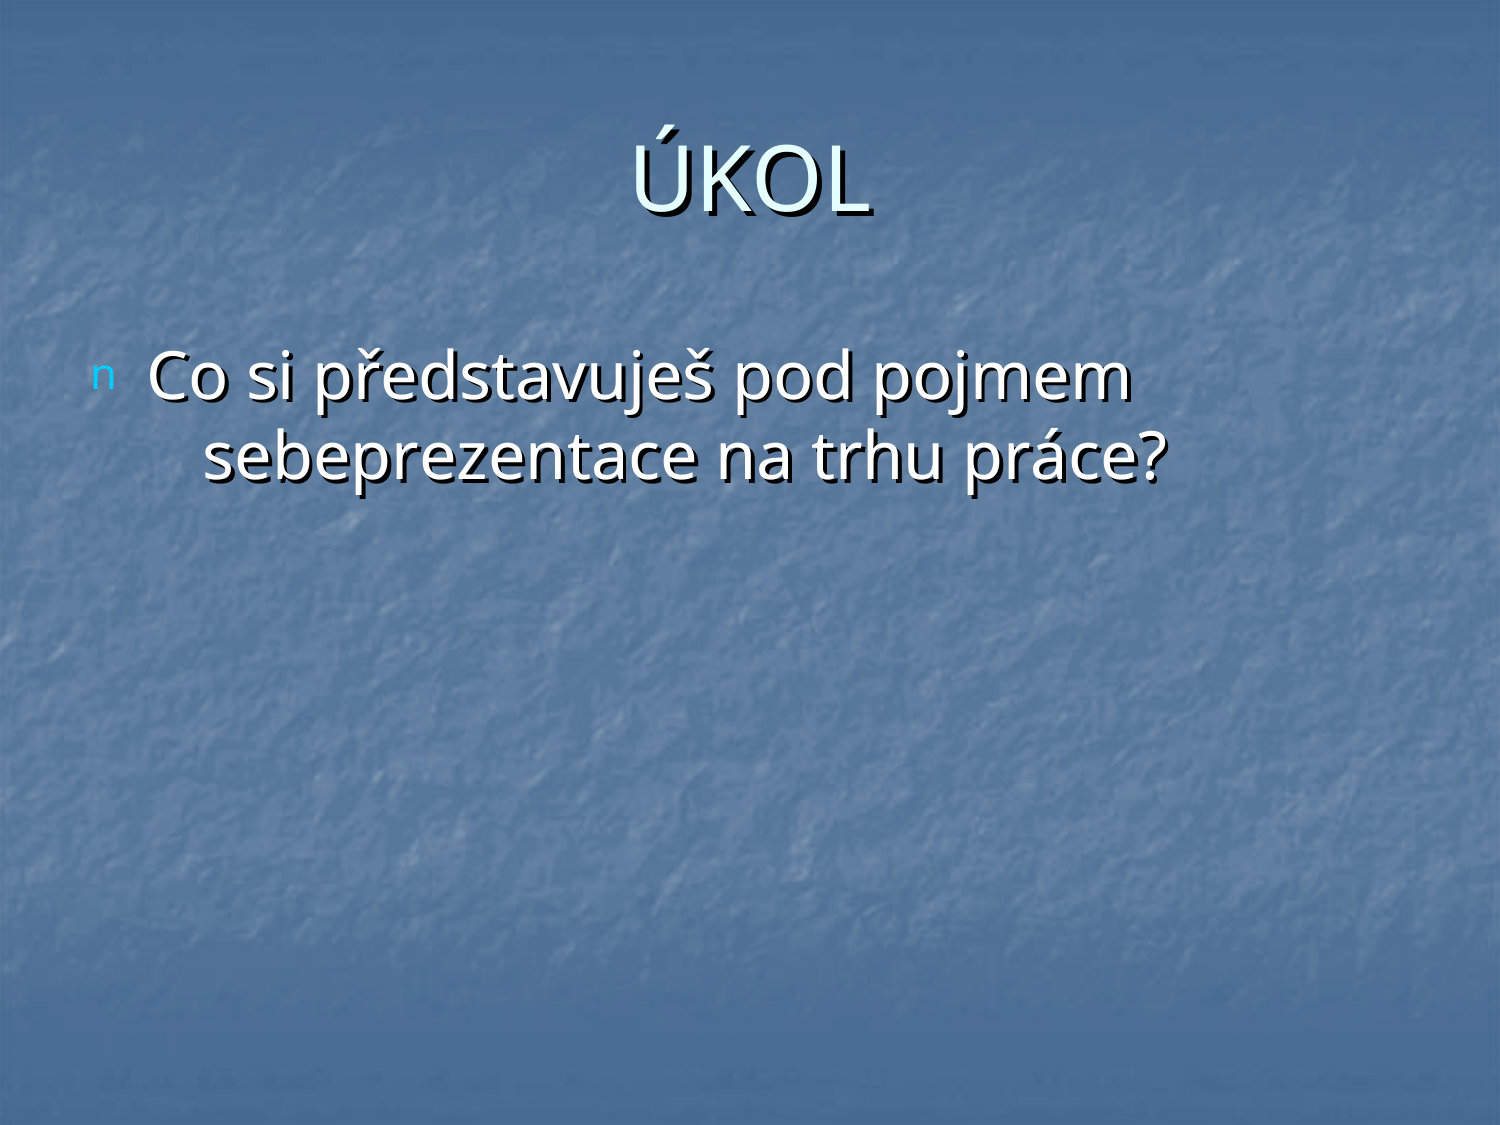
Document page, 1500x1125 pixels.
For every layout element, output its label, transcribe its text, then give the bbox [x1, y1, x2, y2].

list Co si představuješ pod pojmem sebeprezentace na trhu práce? [75, 324, 1426, 1000]
title ÚKOL [75, 62, 1426, 288]
